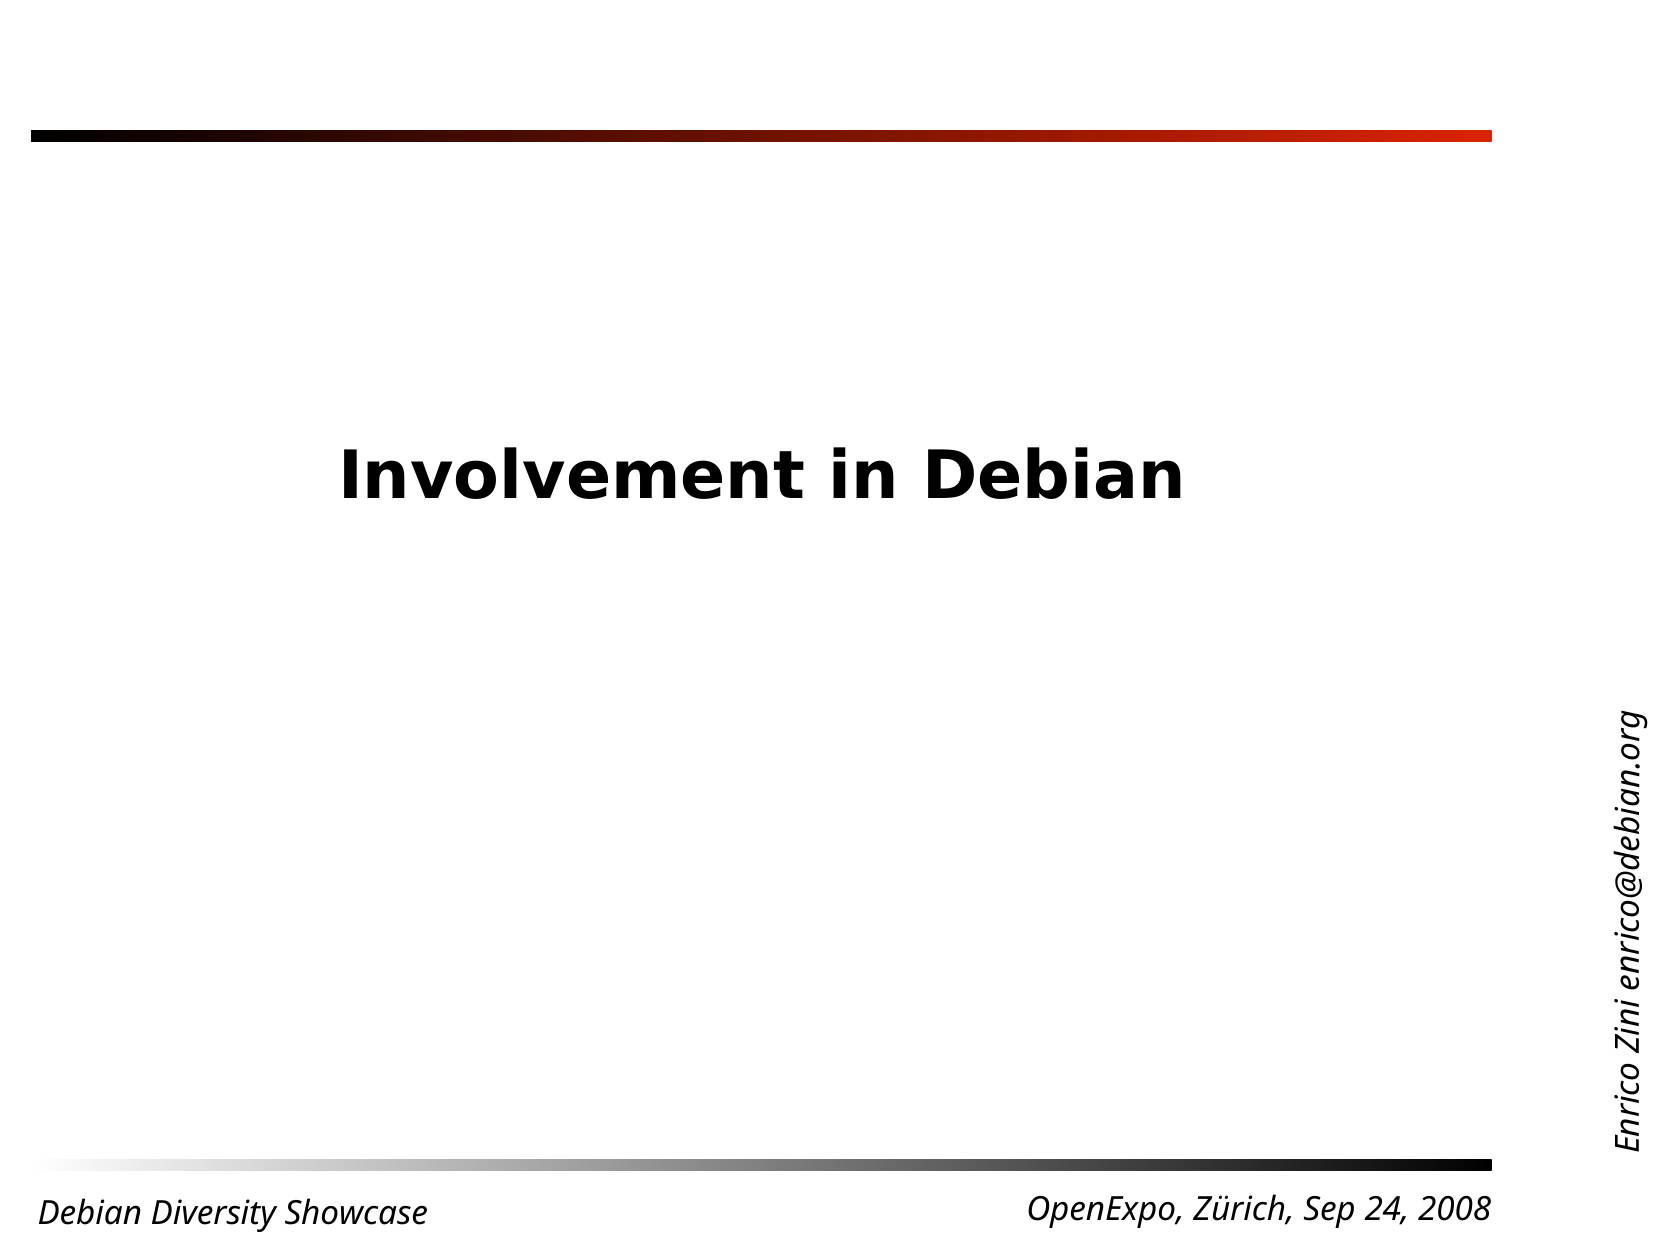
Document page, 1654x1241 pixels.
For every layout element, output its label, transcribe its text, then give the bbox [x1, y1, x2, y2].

text_box Involvement in Debian [30, 436, 1495, 515]
